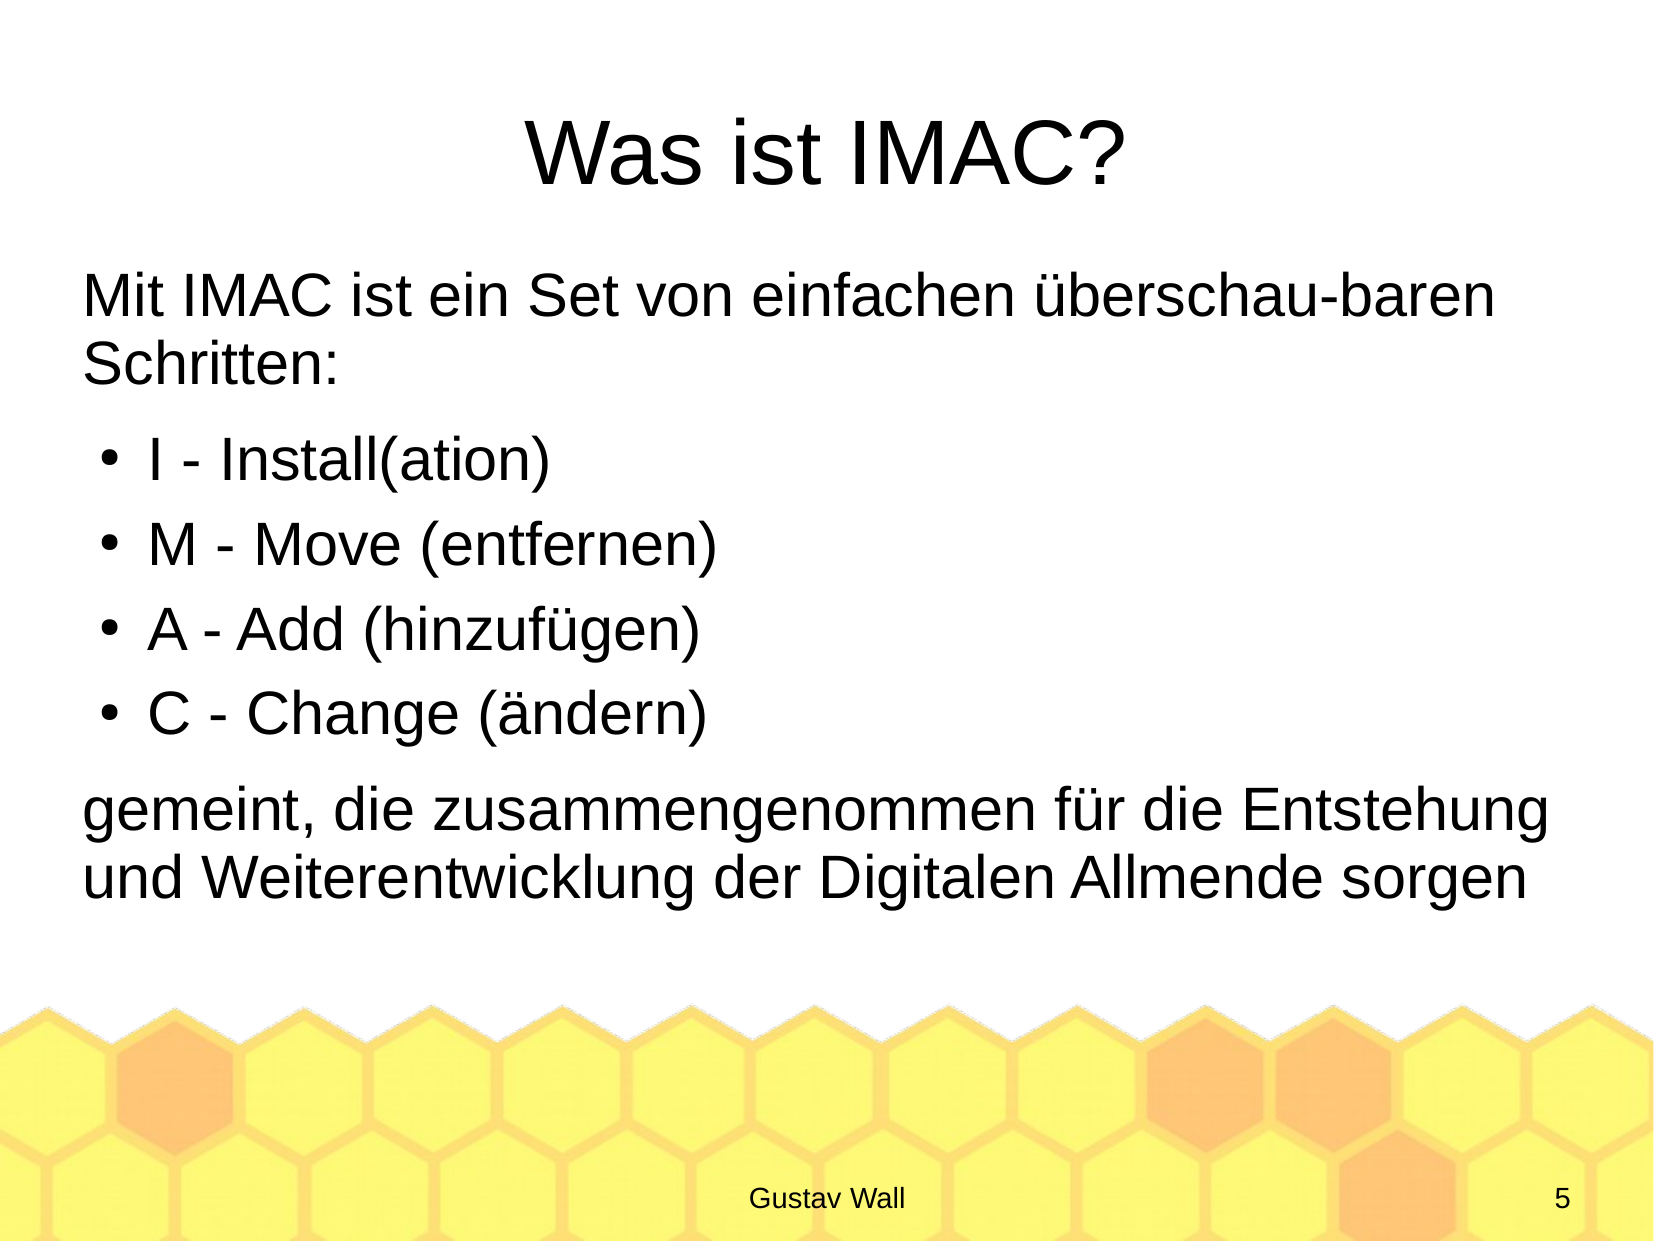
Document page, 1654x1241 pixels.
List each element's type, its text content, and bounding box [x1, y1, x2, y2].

picture [0, 1001, 1654, 1241]
list Mit IMAC ist ein Set von einfachen überschau-baren Schritten: I - Install(ation) M - Move (entfernen) A - Add (hinzufügen) C - Change (ändern) gemeint, die zusammengenommen für die Entstehung und Weiterentwicklung der Digitalen Allmende sorgen [82, 260, 1571, 980]
title Was ist IMAC? [82, 49, 1571, 257]
